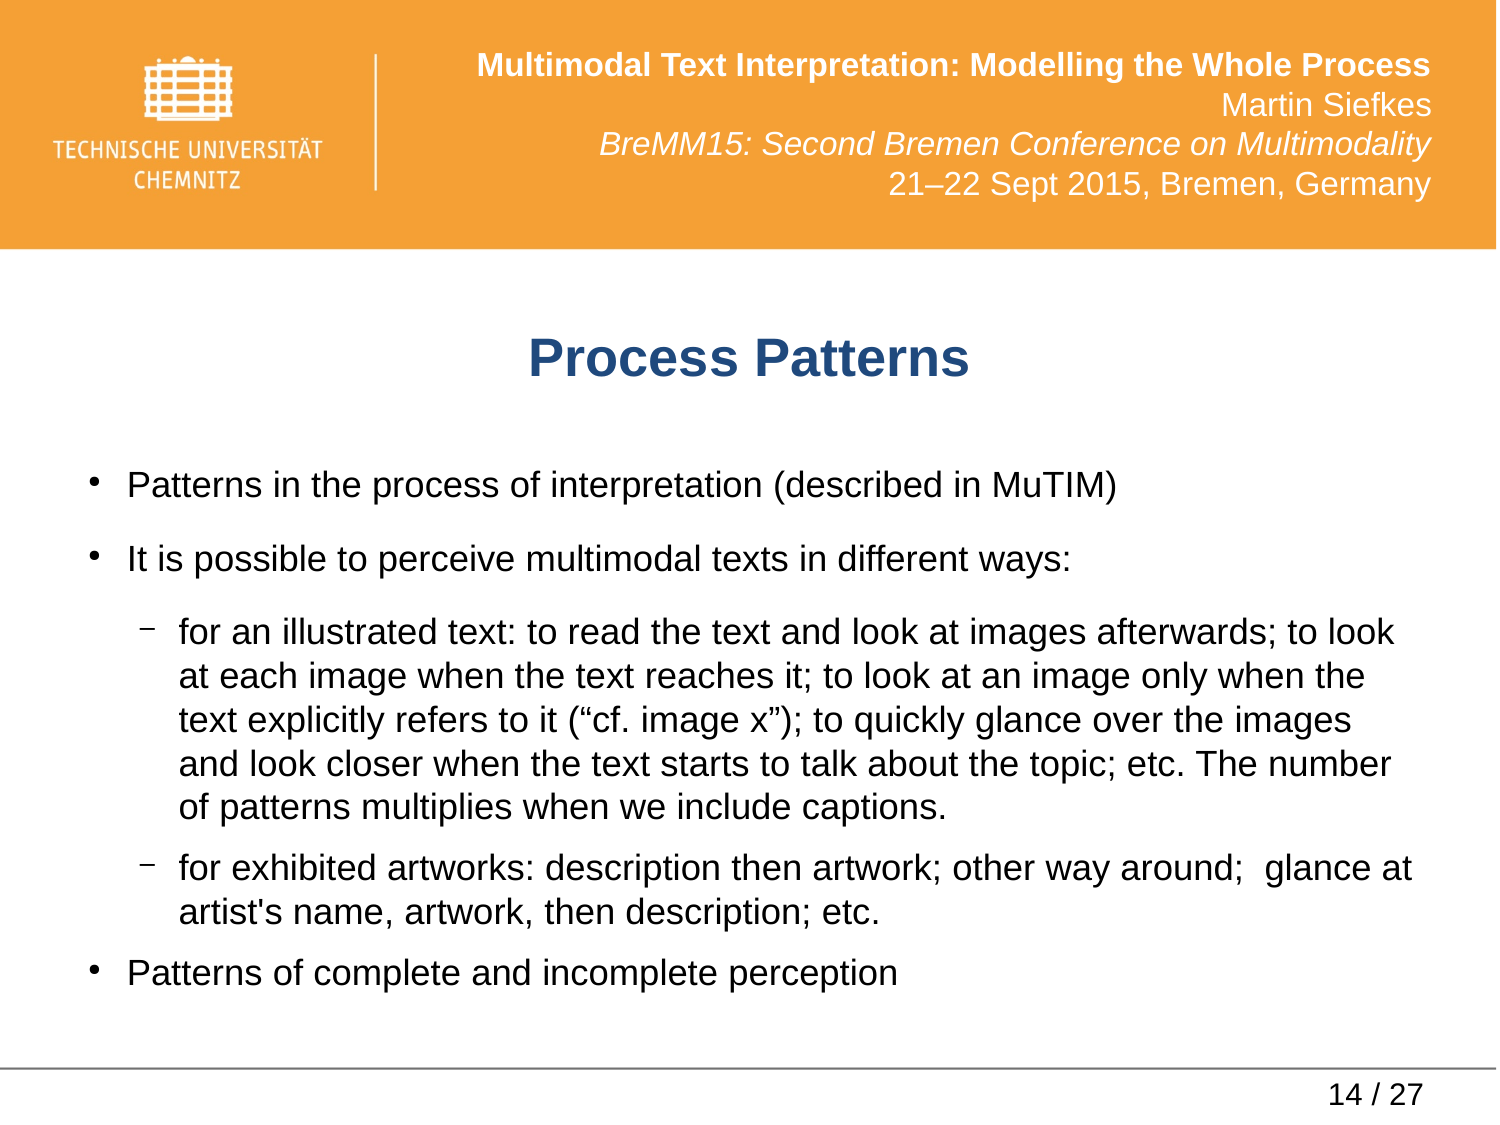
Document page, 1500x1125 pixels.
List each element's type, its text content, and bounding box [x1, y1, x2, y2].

list Patterns in the process of interpretation (described in MuTIM) It is possible to perceive multimodal texts in different ways: for an illustrated text: to read the text and look at images afterwards; to look at each image when the text reaches it; to look at an image only when the text explicitly refers to it (“cf. image x”); to quickly glance over the images and look closer when the text starts to talk about the topic; etc. The number of patterns multiplies when we include captions. for exhibited artworks: description then artwork; other way around; glance at artist's name, artwork, then description; etc. Patterns of complete and incomplete perception [75, 460, 1426, 1004]
text_box <Foliennummer> / 27 [1162, 1069, 1500, 1120]
text_box Process Patterns [59, 314, 1441, 449]
list [419, 45, 774, 197]
picture [0, 0, 1497, 1125]
